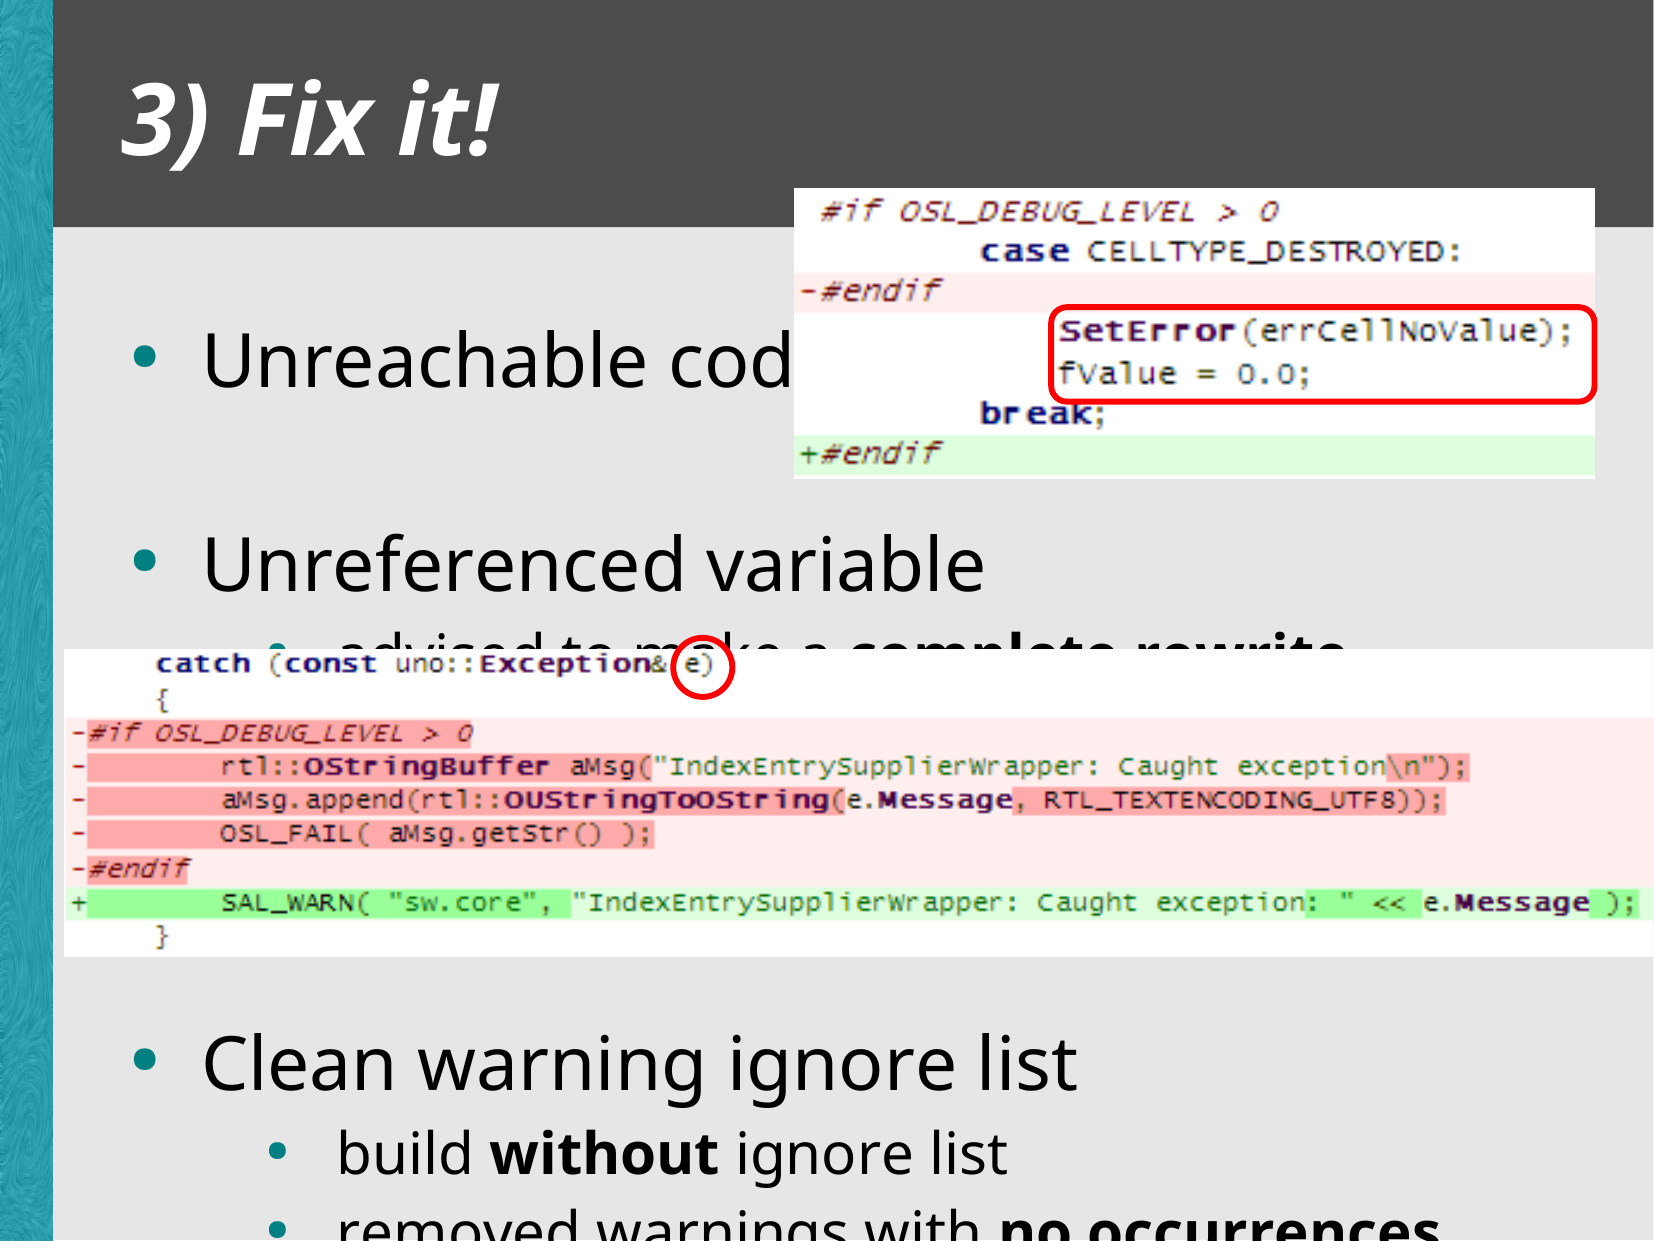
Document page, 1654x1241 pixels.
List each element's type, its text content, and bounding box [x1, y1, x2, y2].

title 3) Fix it! [121, 12, 1565, 221]
picture [64, 649, 1654, 957]
picture [1055, 311, 1591, 398]
list Unreachable code Unreferenced variable advised to make a complete rewrite Clean warning ignore list build without ignore list removed warnings with no occurrences from list [118, 957, 1563, 1174]
list Unreachable code Unreferenced variable advised to make a complete rewrite Clean warning ignore list build without ignore list removed warnings with no occurrences from list [118, 307, 1563, 649]
picture [794, 188, 1595, 479]
picture [677, 649, 729, 693]
picture [0, 0, 53, 1241]
